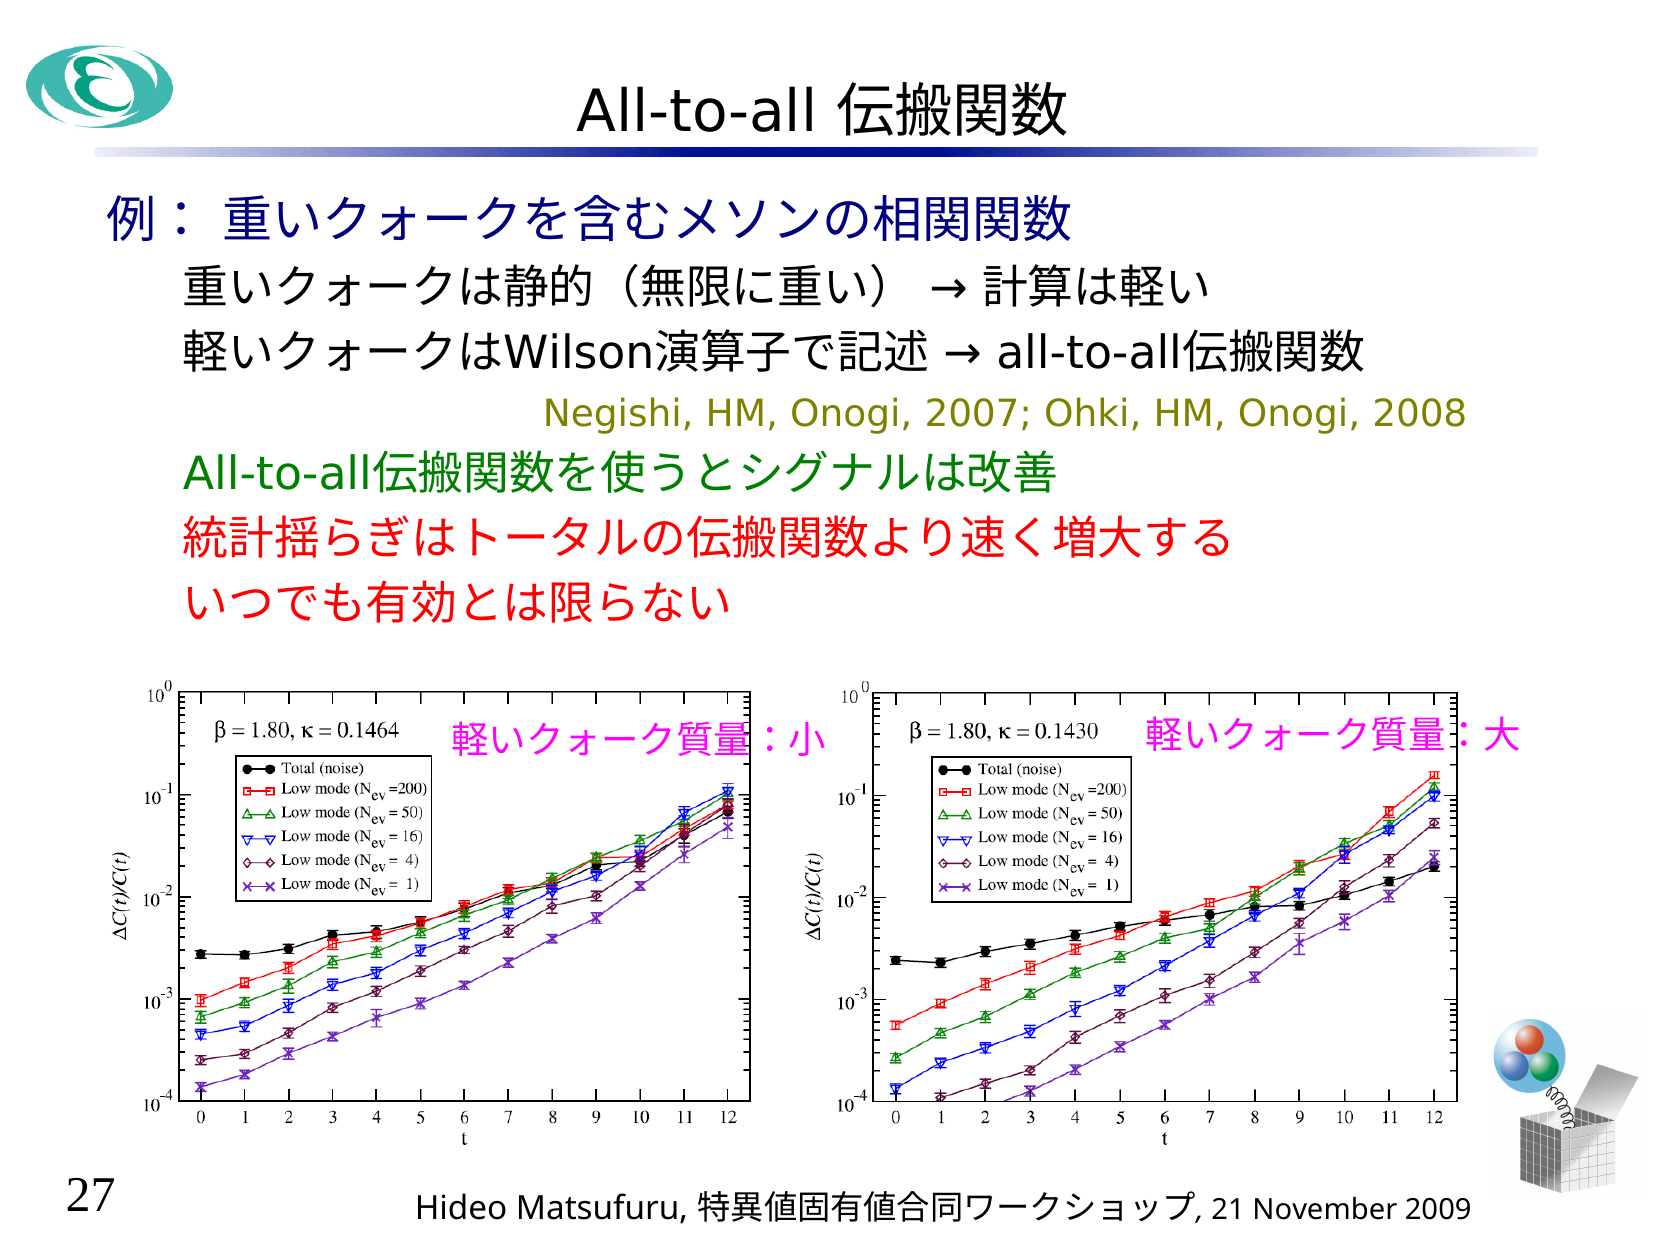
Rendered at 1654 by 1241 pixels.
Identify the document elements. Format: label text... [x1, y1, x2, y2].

picture [95, 147, 198, 157]
picture [1488, 1012, 1644, 1200]
title All-to-all 伝搬関数 [198, 58, 1447, 165]
text_box 軽いクォーク質量：大 [1145, 705, 1522, 751]
picture [99, 674, 759, 1148]
picture [20, 37, 179, 136]
list 例： 重いクォークを含むメソンの相関関数 重いクォークは静的（無限に重い） → 計算は軽い 軽いクォークはWilson演算子で記述 → all-to-all伝搬関数 Negishi, HM, Onogi, 2007; Ohki, HM, Onogi, 2008 All-to-all伝搬関数を使うとシグナルは改善 統計揺らぎはトータルの伝搬関数より速く増大する いつでも有効とは限らない [88, 191, 1541, 631]
picture [1447, 147, 1538, 157]
text_box 軽いクォーク質量：小 [451, 709, 827, 756]
picture [797, 675, 1465, 1151]
